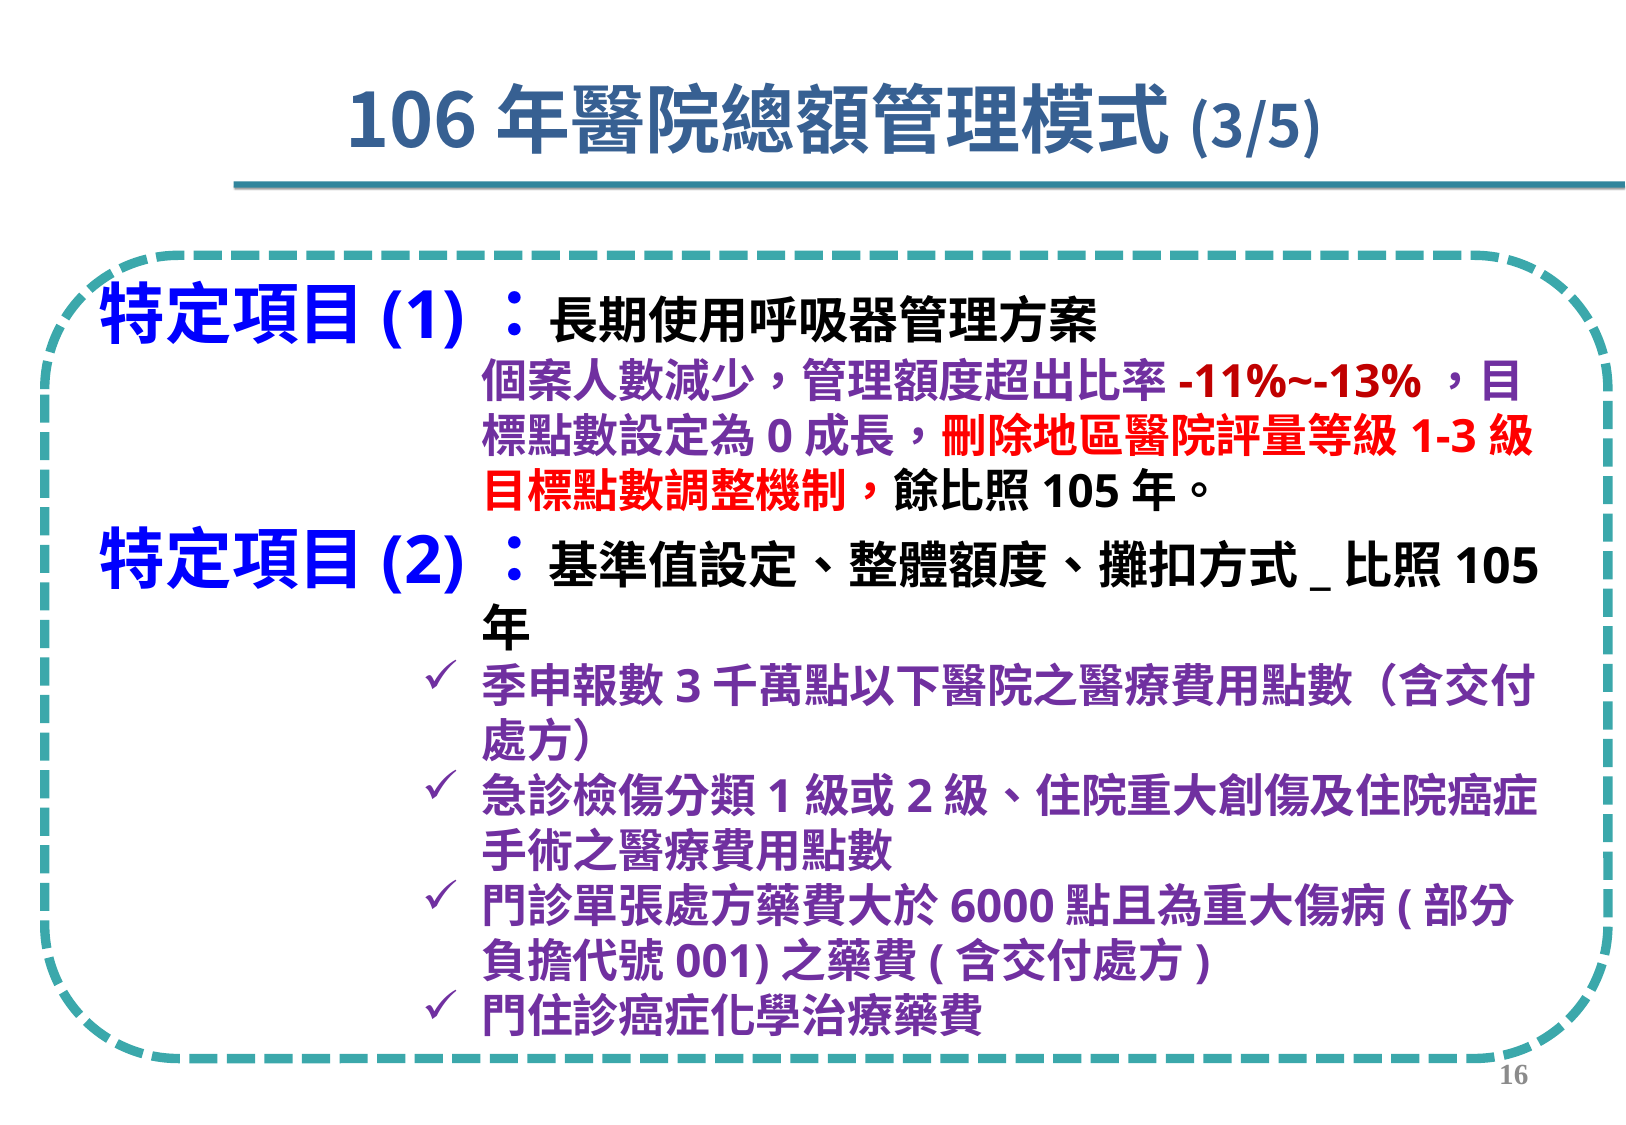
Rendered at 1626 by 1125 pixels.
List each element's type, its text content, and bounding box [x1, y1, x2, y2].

title 106年醫院總額管理模式(3/5) [245, 42, 1424, 193]
text_box 特定項目(1)：長期使用呼吸器管理方案 個案人數減少，管理額度超出比率-11%~-13%，目標點數設定為0成長，刪除地區醫院評量等級1-3級目標點數調整機制，餘比照105年。 特定項目(2)：基準值設定、整體額度、攤扣方式_比照105年 季申報數3千萬點以下醫院之醫療費用點數（含交付處方） 急診檢傷分類1級或2級、住院重大創傷及住院癌症手術之醫療費用點數 門診單張處方藥費大於6000點且為重大傷病(部分負擔代號001)之藥費(含交付處方) 門住診癌症化學治療藥費 [44, 255, 1608, 1059]
slide_number <編號> [1164, 1042, 1544, 1103]
